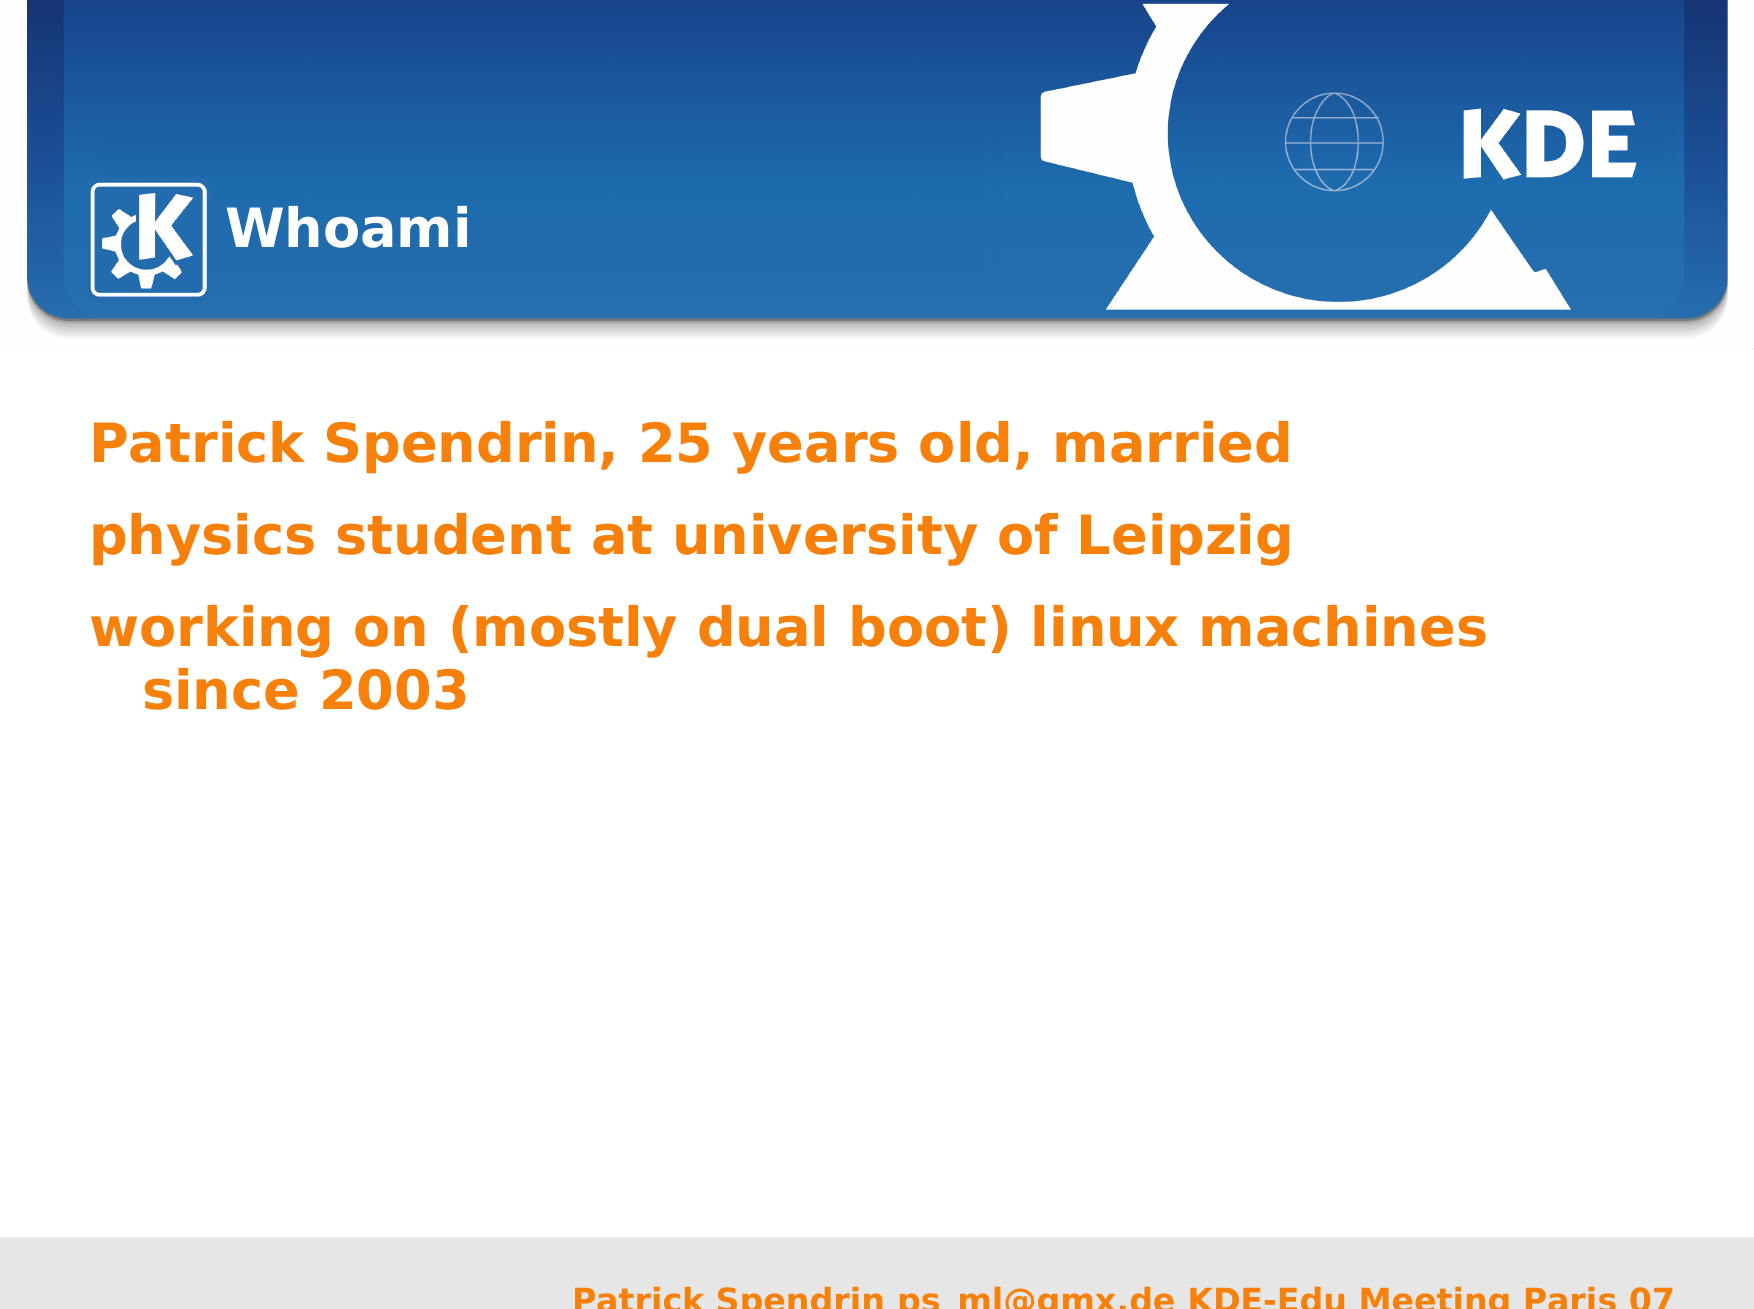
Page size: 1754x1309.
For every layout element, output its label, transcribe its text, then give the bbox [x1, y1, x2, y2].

title Whoami [225, 194, 1126, 264]
picture [0, 0, 1754, 349]
list Patrick Spendrin, 25 years old, married physics student at university of Leipzig working on (mostly dual boot) linux machines since 2003 [71, 411, 1651, 1148]
